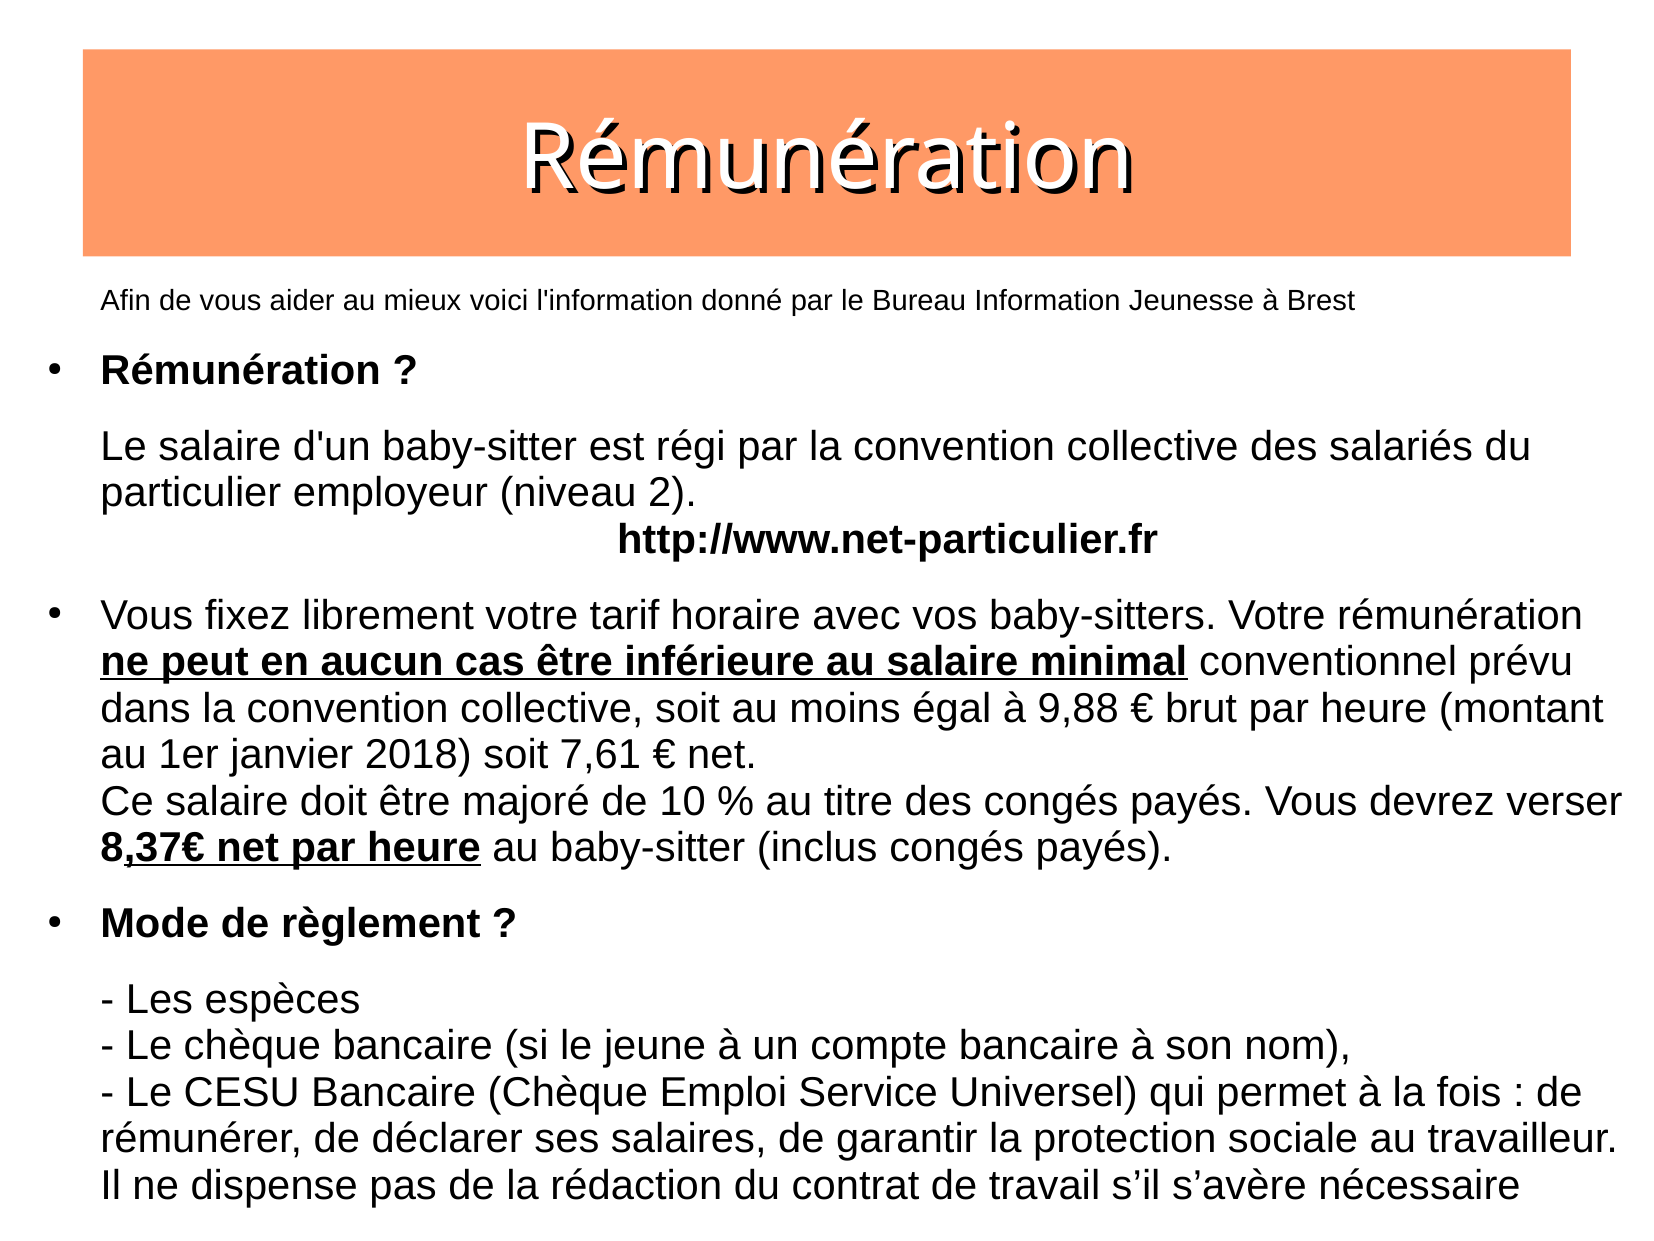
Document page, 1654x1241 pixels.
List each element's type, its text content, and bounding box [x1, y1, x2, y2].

title Rémunération [82, 49, 1571, 257]
list Afin de vous aider au mieux voici l'information donné par le Bureau Information Jeunesse à Brest Rémunération ? Le salaire d'un baby-sitter est régi par la convention collective des salariés du particulier employeur (niveau 2). http://www.net-particulier.fr Vous fixez librement votre tarif horaire avec vos baby-sitters. Votre rémunération ne peut en aucun cas être inférieure au salaire minimal conventionnel prévu dans la convention collective, soit au moins égal à 9,88 € brut par heure (montant au 1er janvier 2018) soit 7,61 € net. Ce salaire doit être majoré de 10 % au titre des congés payés. Vous devrez verser 8,37€ net par heure au baby-sitter (inclus congés payés). Mode de règlement ? - Les espèces - Le chèque bancaire (si le jeune à un compte bancaire à son nom), - Le CESU Bancaire (Chèque Emploi Service Universel) qui permet à la fois : de rémunérer, de déclarer ses salaires, de garantir la protection sociale au travailleur. Il ne dispense pas de la rédaction du contrat de travail s’il s’avère nécessaire [29, 284, 1625, 1218]
